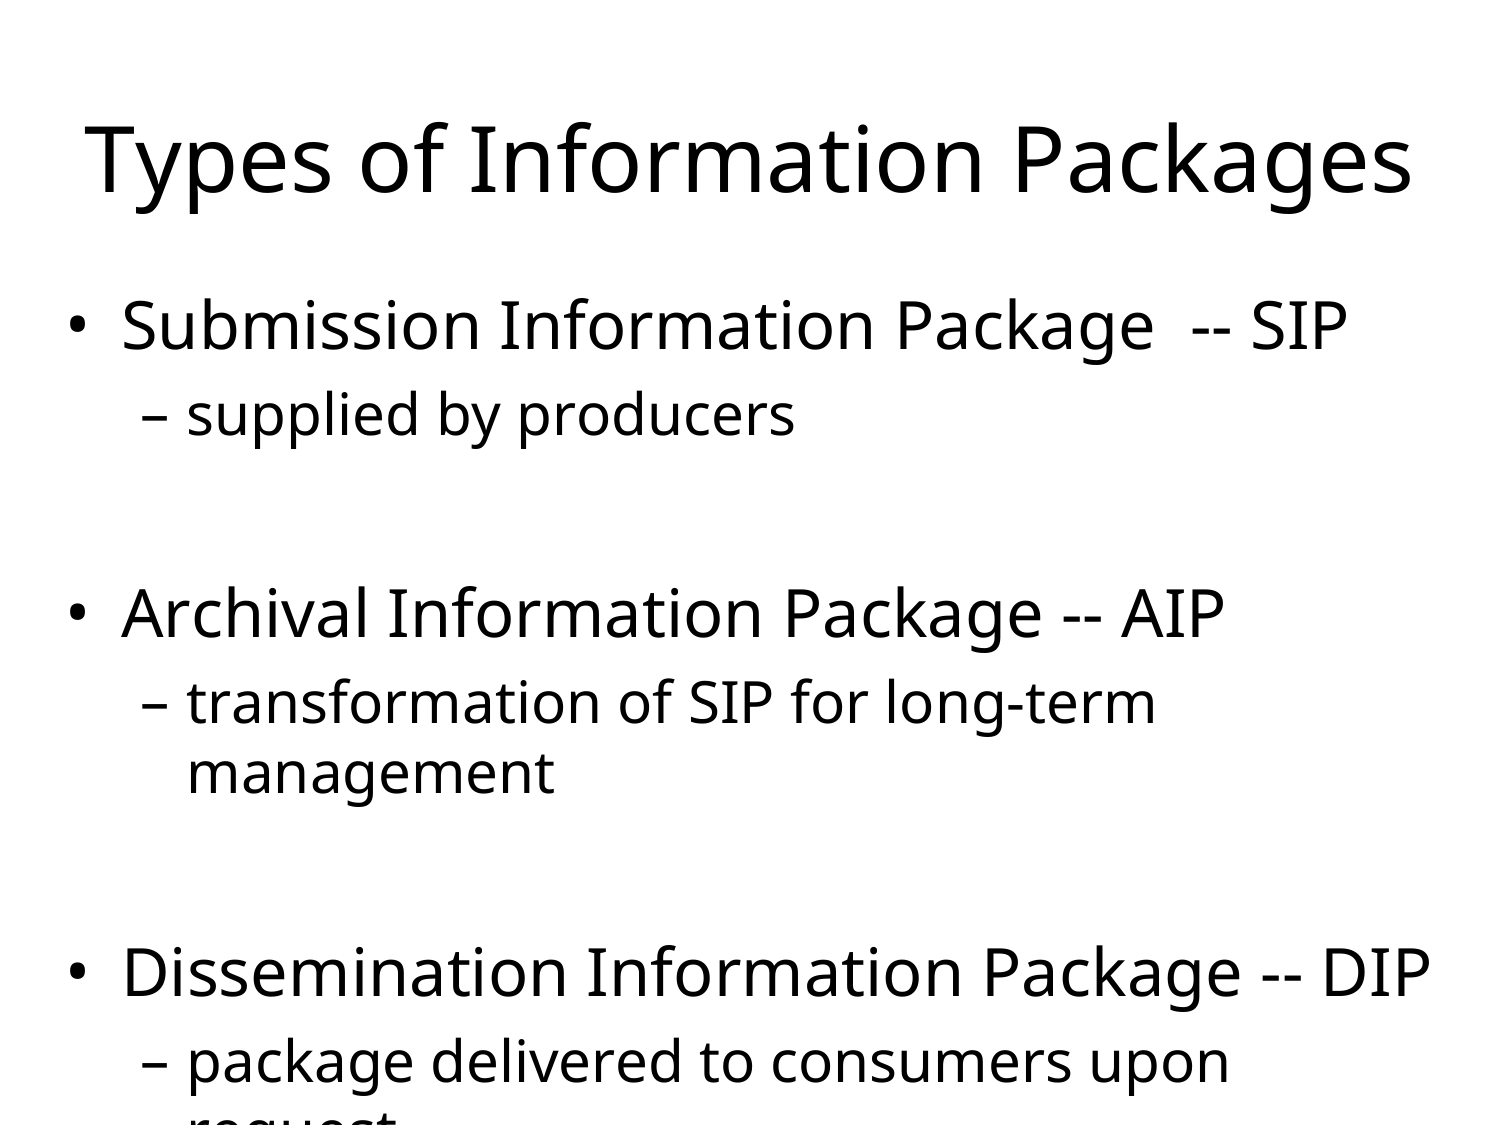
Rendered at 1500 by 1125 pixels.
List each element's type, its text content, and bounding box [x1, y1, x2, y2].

title Types of Information Packages [0, 62, 1500, 250]
list Submission Information Package -- SIP supplied by producers Archival Information Package -- AIP transformation of SIP for long-term management Dissemination Information Package -- DIP package delivered to consumers upon request [50, 275, 1450, 1089]
